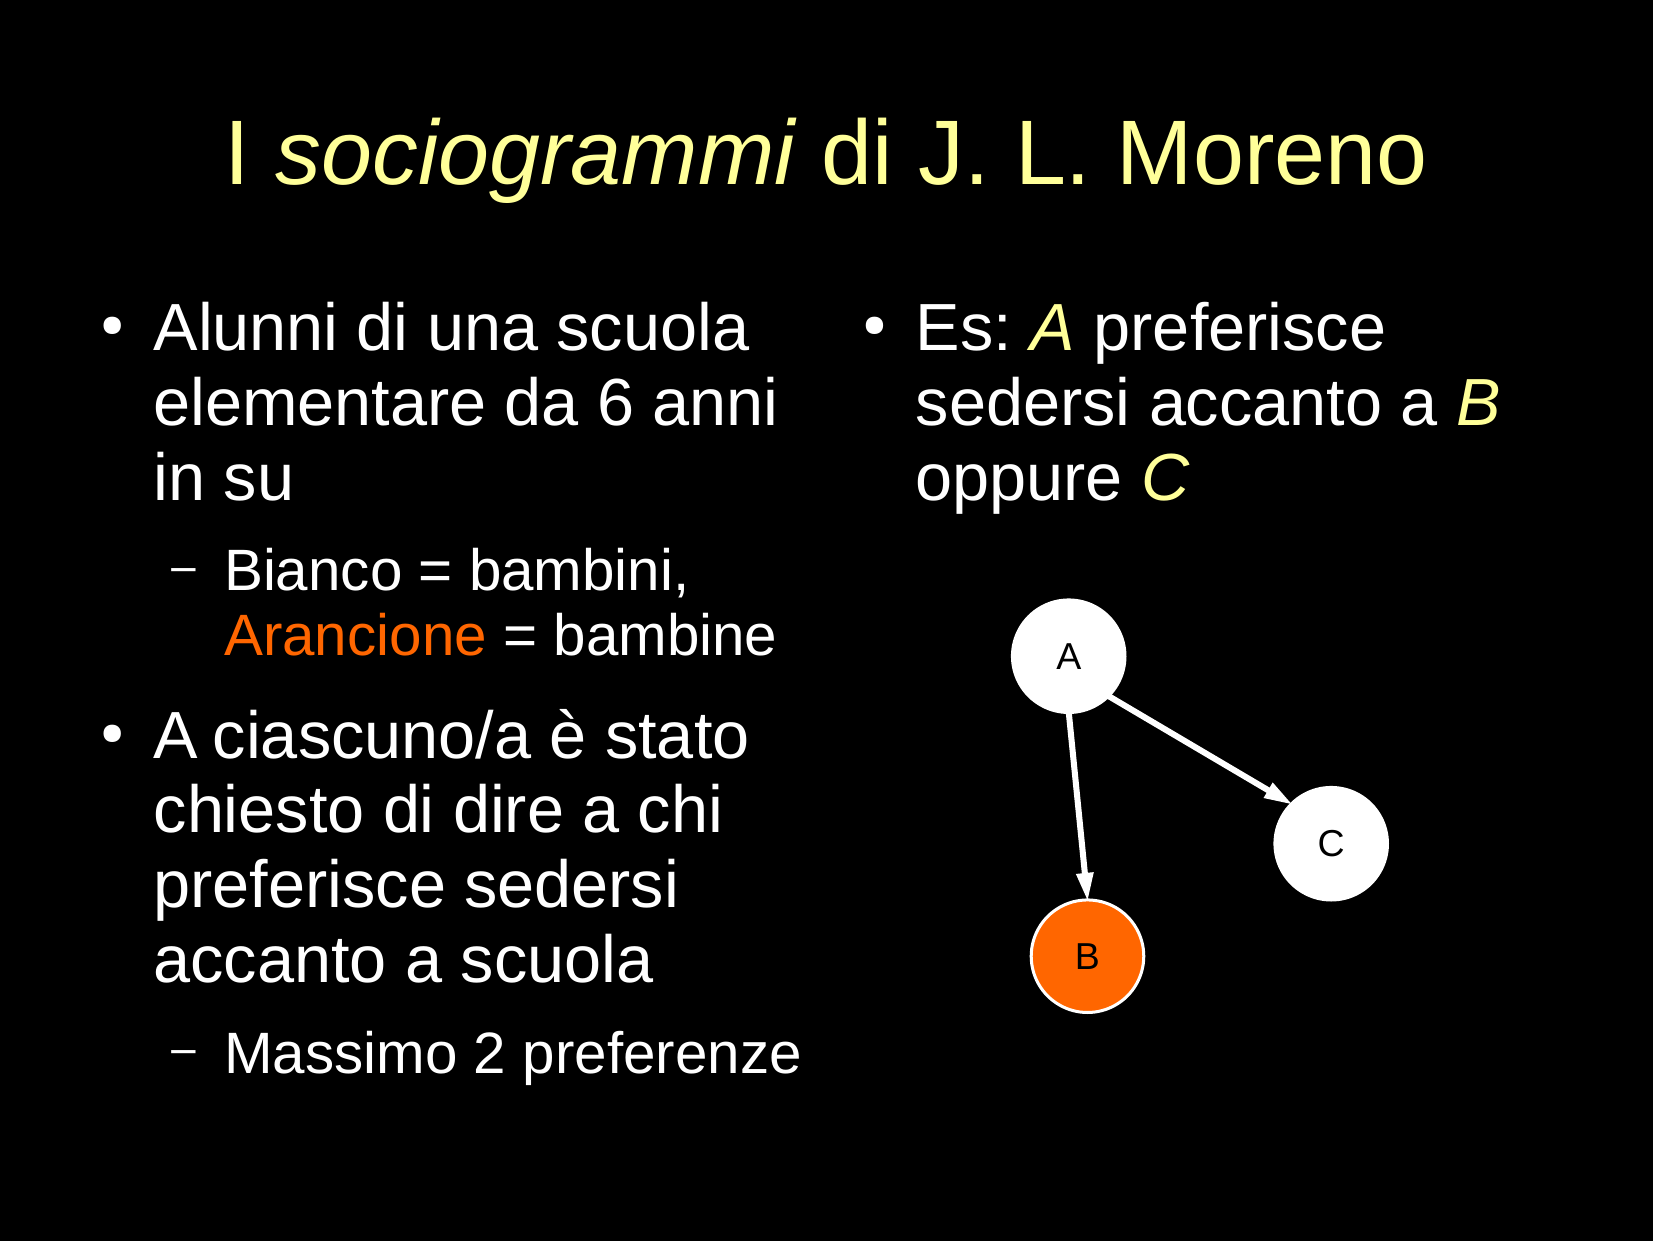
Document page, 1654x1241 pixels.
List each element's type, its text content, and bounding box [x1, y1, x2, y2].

list Es: A preferisce sedersi accanto a B oppure C [844, 290, 1571, 1126]
title I sociogrammi di J. L. Moreno [82, 49, 1571, 257]
list Alunni di una scuola elementare da 6 anni in su Bianco = bambini, Arancione = bambine A ciascuno/a è stato chiesto di dire a chi preferisce sedersi accanto a scuola Massimo 2 preferenze [82, 290, 809, 1126]
